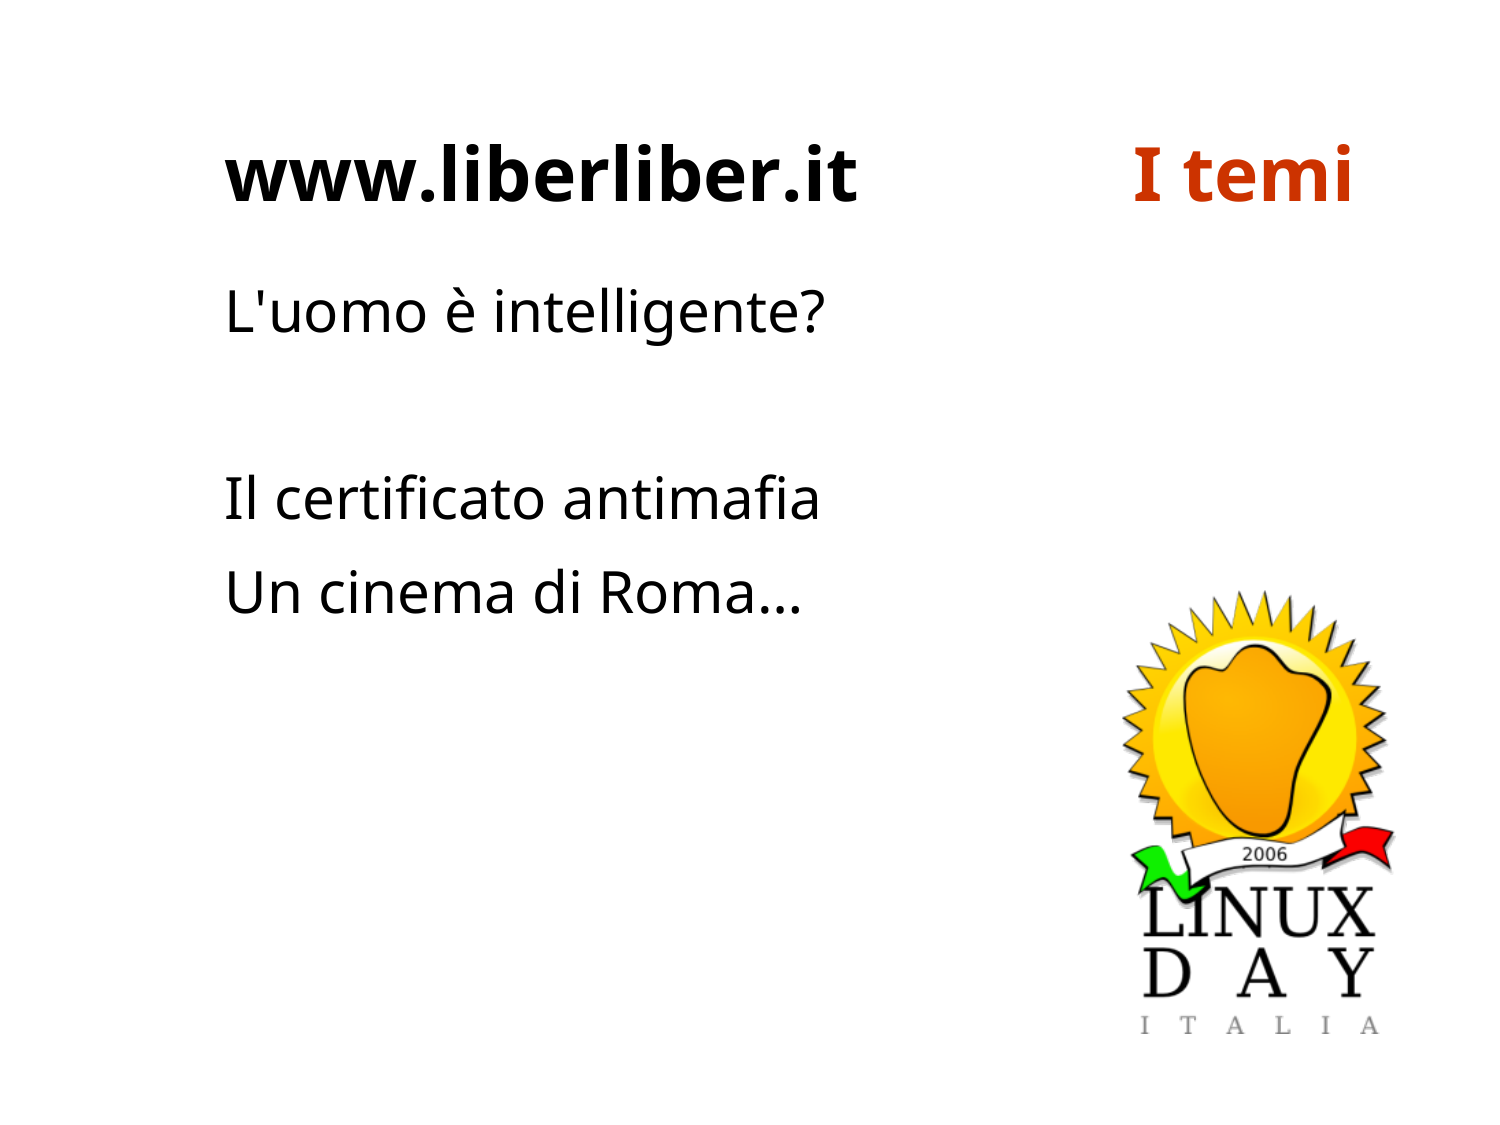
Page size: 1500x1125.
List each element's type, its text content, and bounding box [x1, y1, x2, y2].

picture [1122, 590, 1396, 1034]
title www.liberliber.it I temi [209, 112, 1373, 233]
list L'uomo è intelligente? Il certificato antimafia Un cinema di Roma… [209, 262, 1073, 1006]
